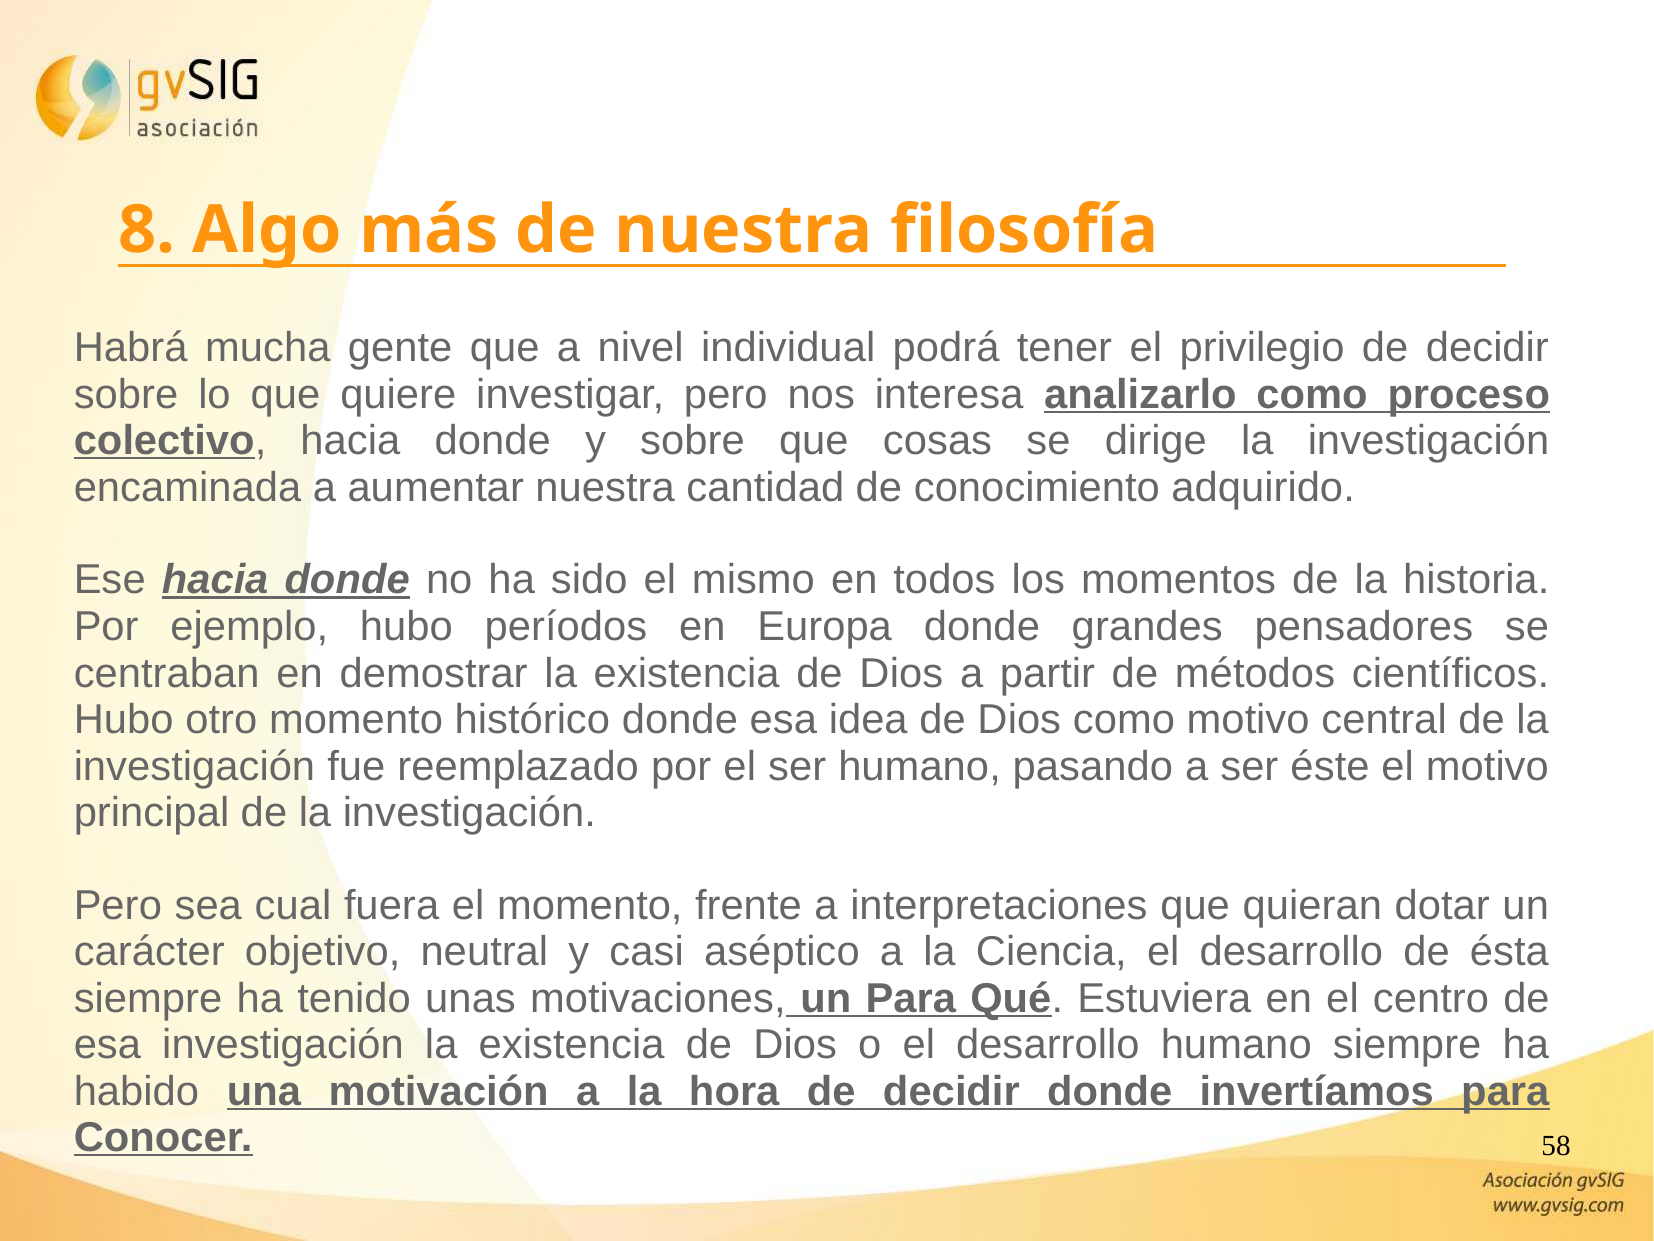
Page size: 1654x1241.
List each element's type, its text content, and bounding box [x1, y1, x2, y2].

text_box Habrá mucha gente que a nivel individual podrá tener el privilegio de decidir sobre lo que quiere investigar, pero nos interesa analizarlo como proceso colectivo, hacia donde y sobre que cosas se dirige la investigación encaminada a aumentar nuestra cantidad de conocimiento adquirido. Ese hacia donde no ha sido el mismo en todos los momentos de la historia. Por ejemplo, hubo períodos en Europa donde grandes pensadores se centraban en demostrar la existencia de Dios a partir de métodos científicos. Hubo otro momento histórico donde esa idea de Dios como motivo central de la investigación fue reemplazado por el ser humano, pasando a ser éste el motivo principal de la investigación. Pero sea cual fuera el momento, frente a interpretaciones que quieran dotar un carácter objetivo, neutral y casi aséptico a la Ciencia, el desarrollo de ésta siempre ha tenido unas motivaciones, un Para Qué. Estuviera en el centro de esa investigación la existencia de Dios o el desarrollo humano siempre ha habido una motivación a la hora de decidir donde invertíamos para Conocer. [59, 274, 1565, 1168]
title 8. Algo más de nuestra filosofía [118, 177, 1607, 276]
picture [0, 0, 1654, 1241]
